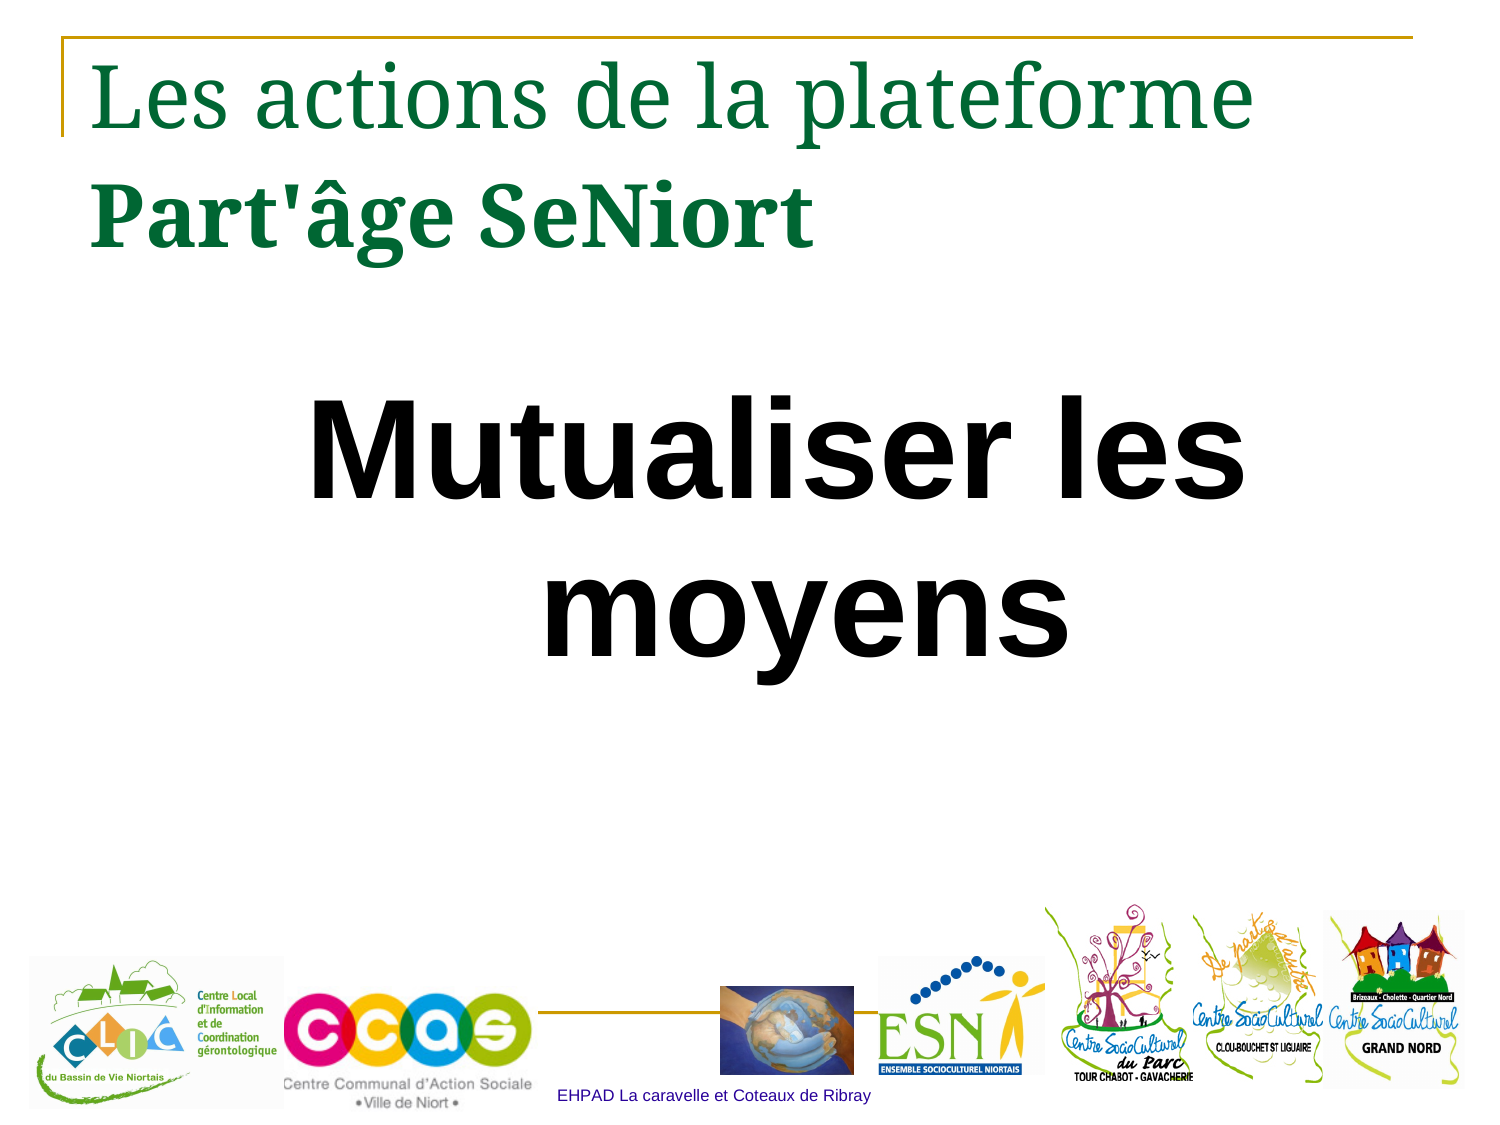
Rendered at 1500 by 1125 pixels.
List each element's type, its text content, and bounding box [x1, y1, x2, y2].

list Mutualiser les moyens [75, 286, 1426, 781]
text_box EHPAD La caravelle et Coteaux de Ribray [531, 1076, 898, 1125]
picture [543, 956, 854, 1076]
title Les actions de la plateforme Part'âge SeNiort [75, 44, 1426, 263]
picture [29, 956, 538, 1113]
picture [878, 903, 1465, 1089]
